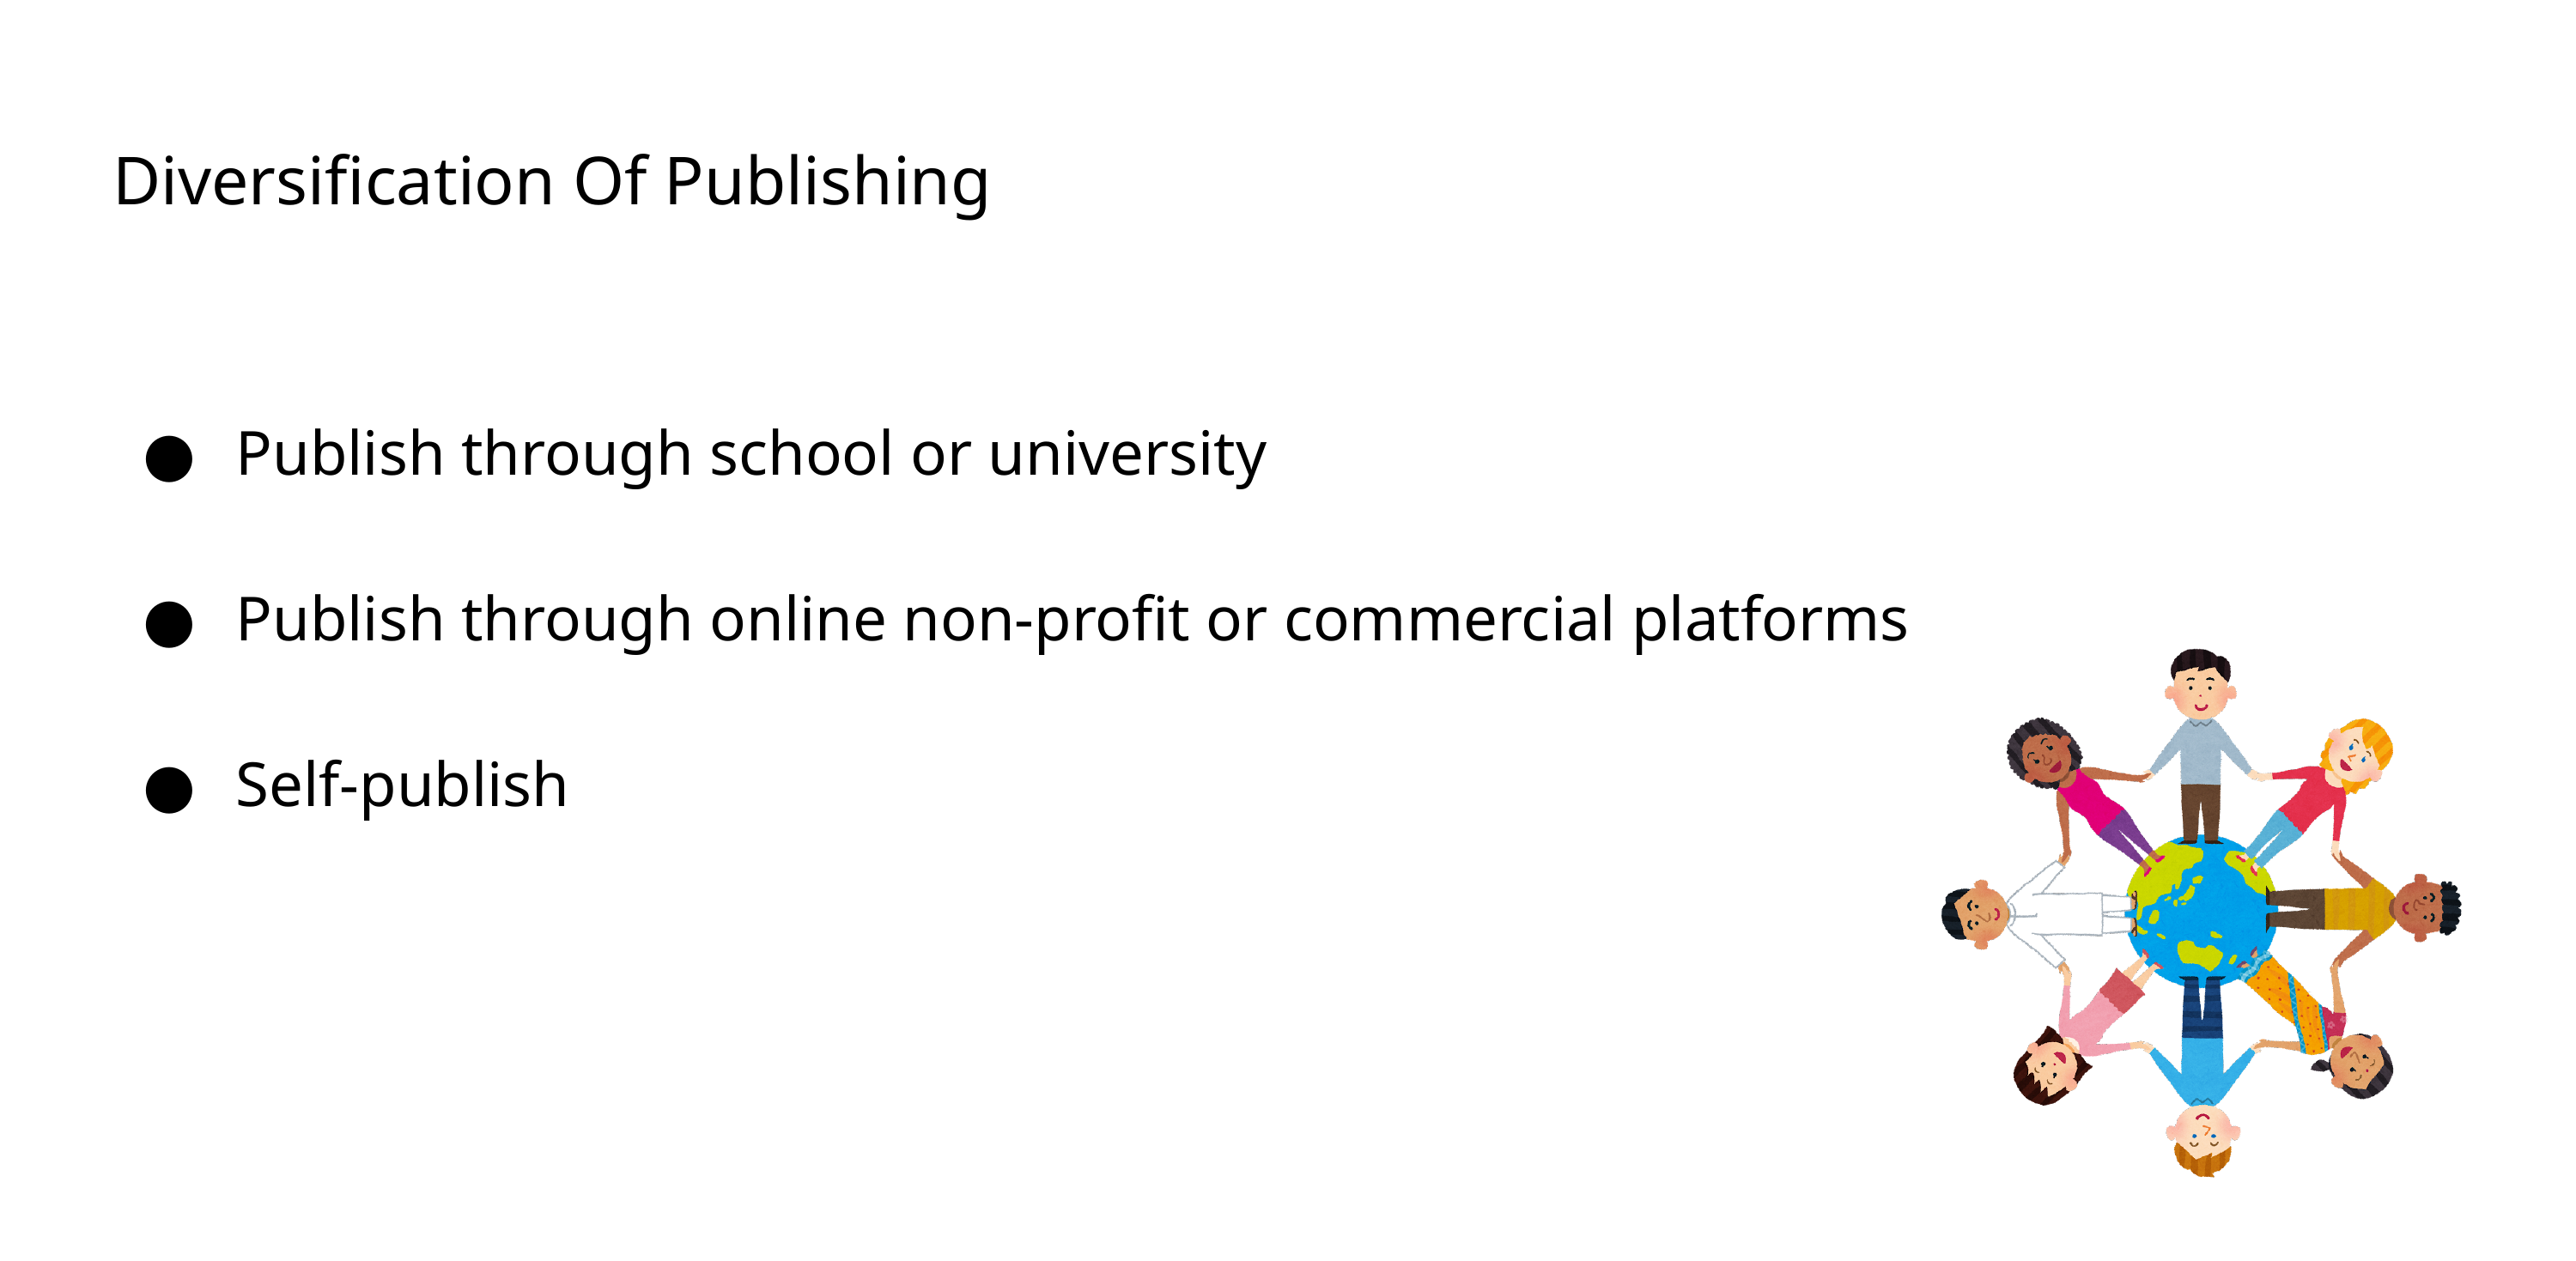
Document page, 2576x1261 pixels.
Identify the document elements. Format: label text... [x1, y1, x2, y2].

picture [1933, 643, 2470, 1180]
list Publish through school or university Publish through online non-profit or commercial platforms Self-publish [88, 302, 2488, 1120]
title Diversification Of Publishing [88, 109, 2488, 250]
